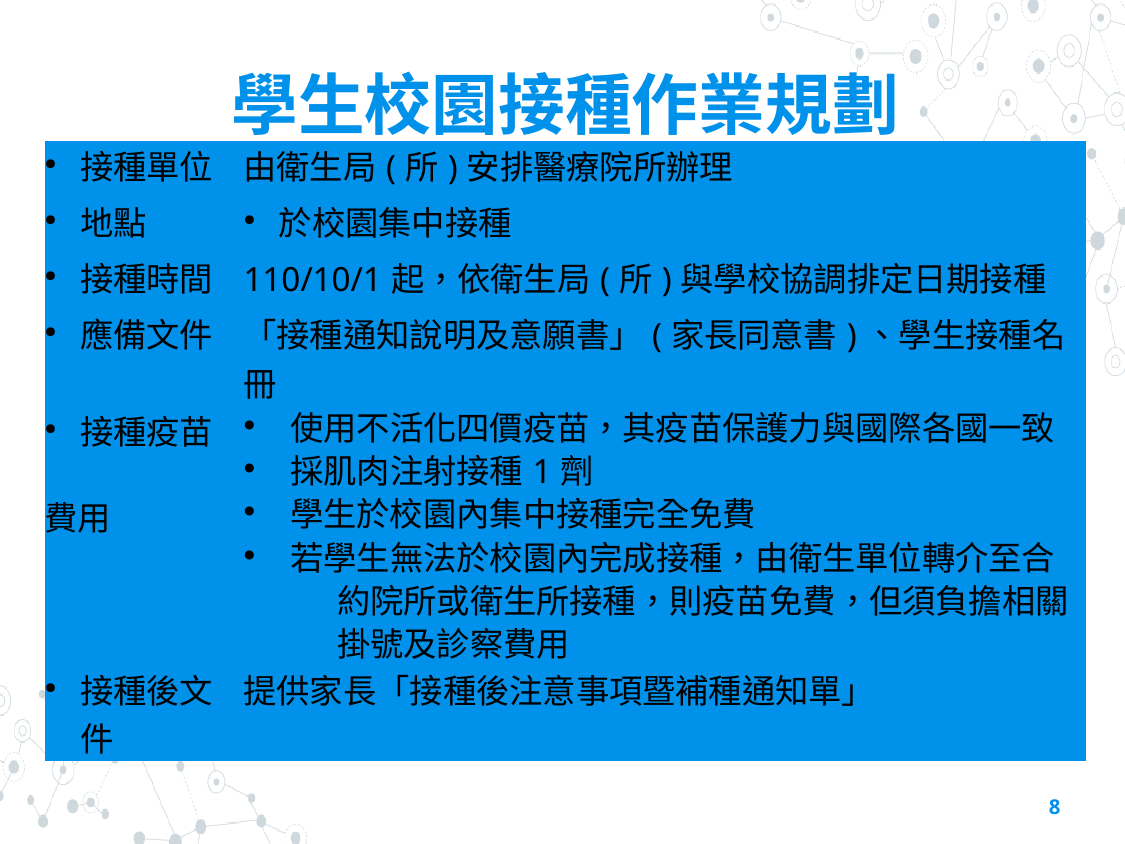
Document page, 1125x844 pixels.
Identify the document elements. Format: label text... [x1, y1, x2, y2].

table_cell 提供家長「接種後注意事項暨補種通知單」 [243, 665, 1086, 761]
table_cell 接種疫苗 [45, 406, 243, 492]
table_cell 接種時間 [45, 253, 243, 309]
text_box 8 [1033, 779, 1102, 844]
table_cell 地點 [45, 197, 243, 253]
table_cell 學生於校園內集中接種完全免費 若學生無法於校園內完成接種，由衛生單位轉介至合約院所或衛生所接種，則疫苗免費，但須負擔相關掛號及診察費用 [243, 492, 1086, 665]
title 學生校園接種作業規劃 [87, 47, 1044, 141]
table_header 由衛生局(所)安排醫療院所辦理 [243, 141, 1086, 197]
table_cell 110/10/1起，依衛生局(所)與學校協調排定日期接種 [243, 253, 1086, 309]
table_cell 費用 [45, 492, 243, 665]
table_cell 接種後文件 [45, 665, 243, 761]
table_cell 使用不活化四價疫苗，其疫苗保護力與國際各國一致 採肌肉注射接種1劑 [243, 406, 1086, 492]
table_cell 應備文件 [45, 309, 243, 406]
table_cell 「接種通知說明及意願書」(家長同意書)、學生接種名冊 [243, 309, 1086, 406]
table_cell 於校園集中接種 [243, 197, 1086, 253]
table_header 接種單位 [45, 141, 243, 197]
